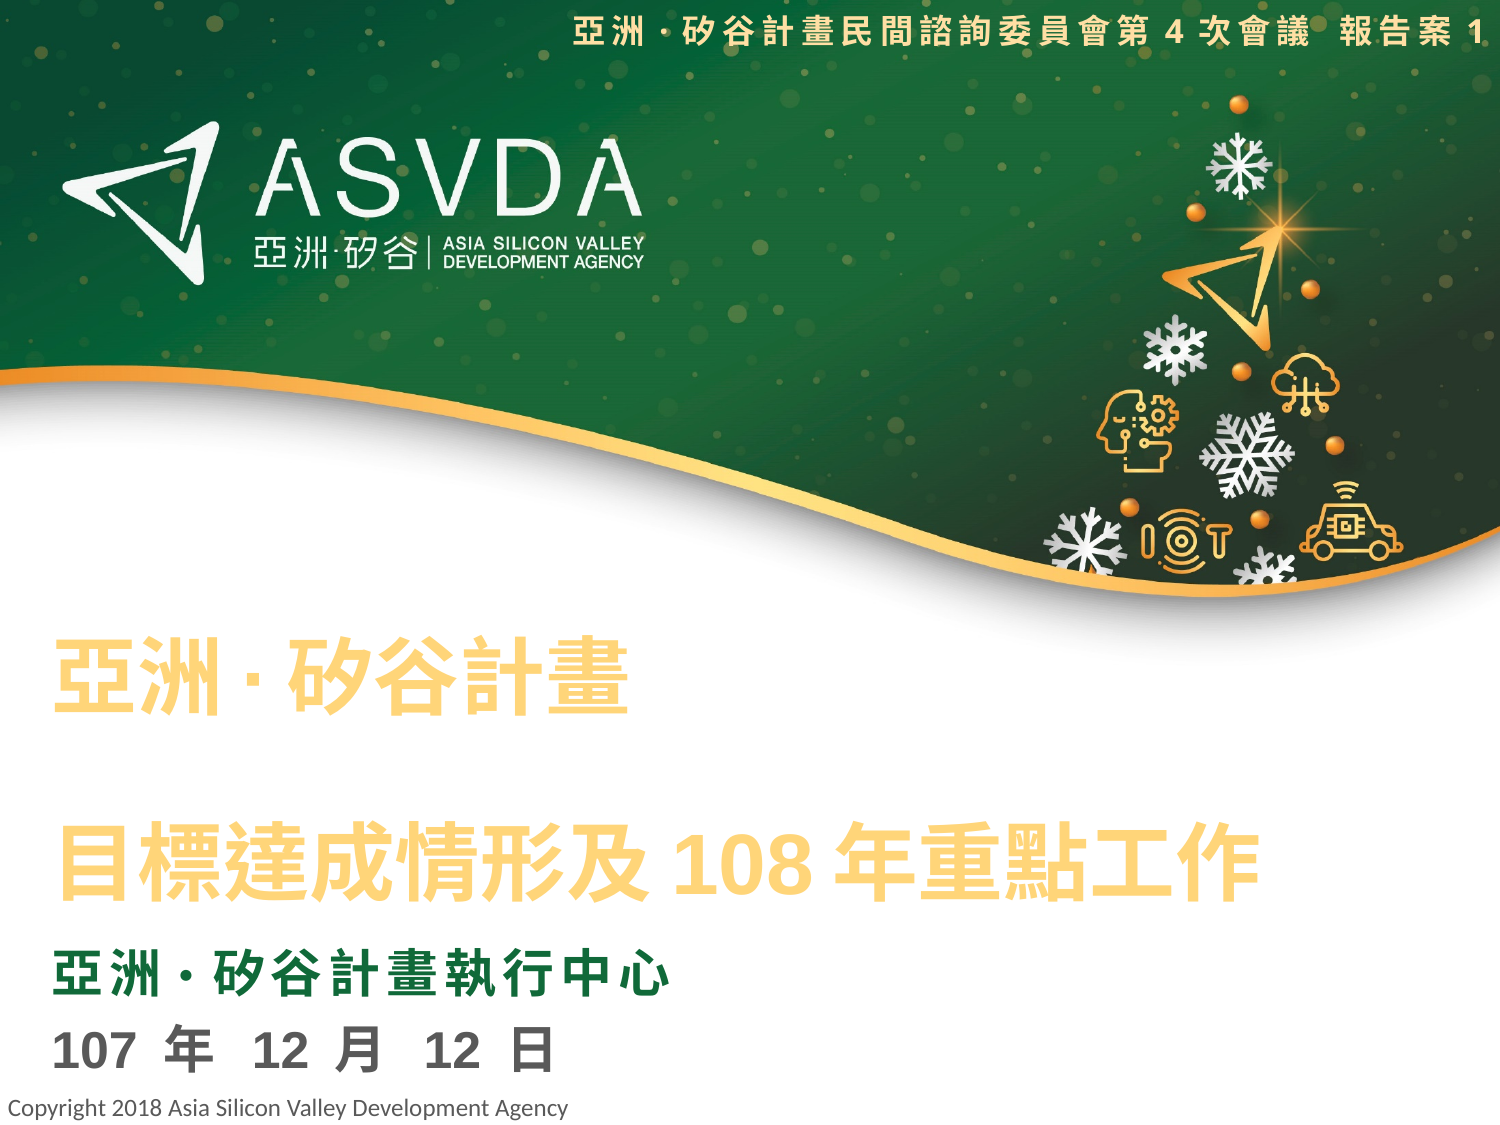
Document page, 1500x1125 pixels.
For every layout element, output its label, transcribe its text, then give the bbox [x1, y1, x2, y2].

text_box 亞洲·矽谷計畫 目標達成情形及108年重點工作 [36, 627, 1500, 922]
picture [0, 0, 1500, 1022]
text_box 亞洲·矽谷計畫執行中心 107 年 12 月 12 日 [36, 933, 1256, 1089]
text_box 亞洲·矽谷計畫民間諮詢委員會第4次會議 報告案1 [482, 2, 1500, 58]
